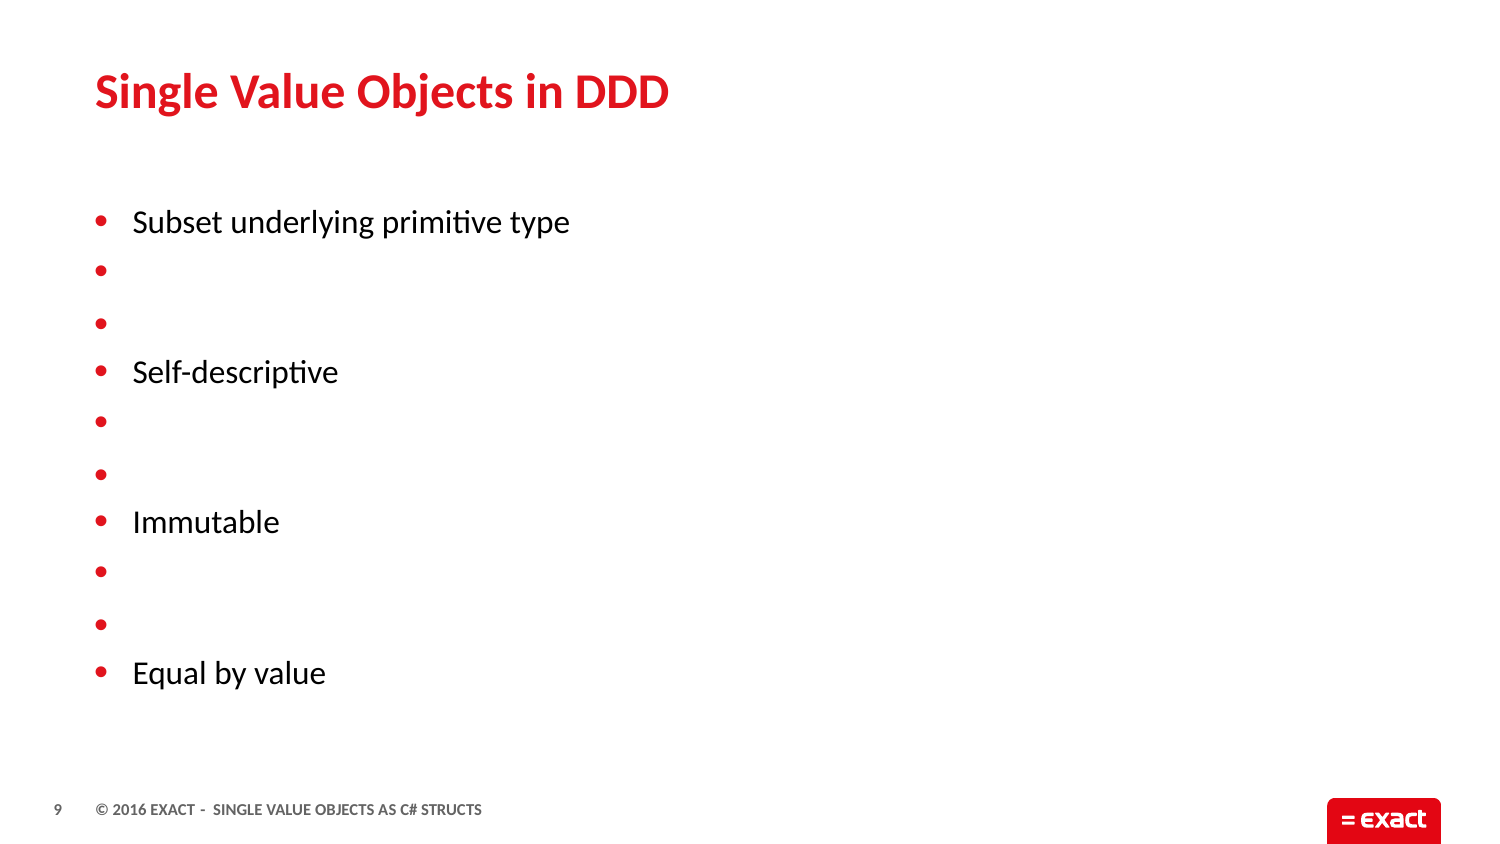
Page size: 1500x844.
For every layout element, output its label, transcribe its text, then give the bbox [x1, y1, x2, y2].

text_box [38, 786, 96, 832]
text_box - Single Value Objects as C# structs [185, 786, 826, 832]
title Single Value Objects in DDD [79, 62, 1421, 127]
list Subset underlying primitive type Self-descriptive Immutable Equal by value [79, 196, 1421, 754]
